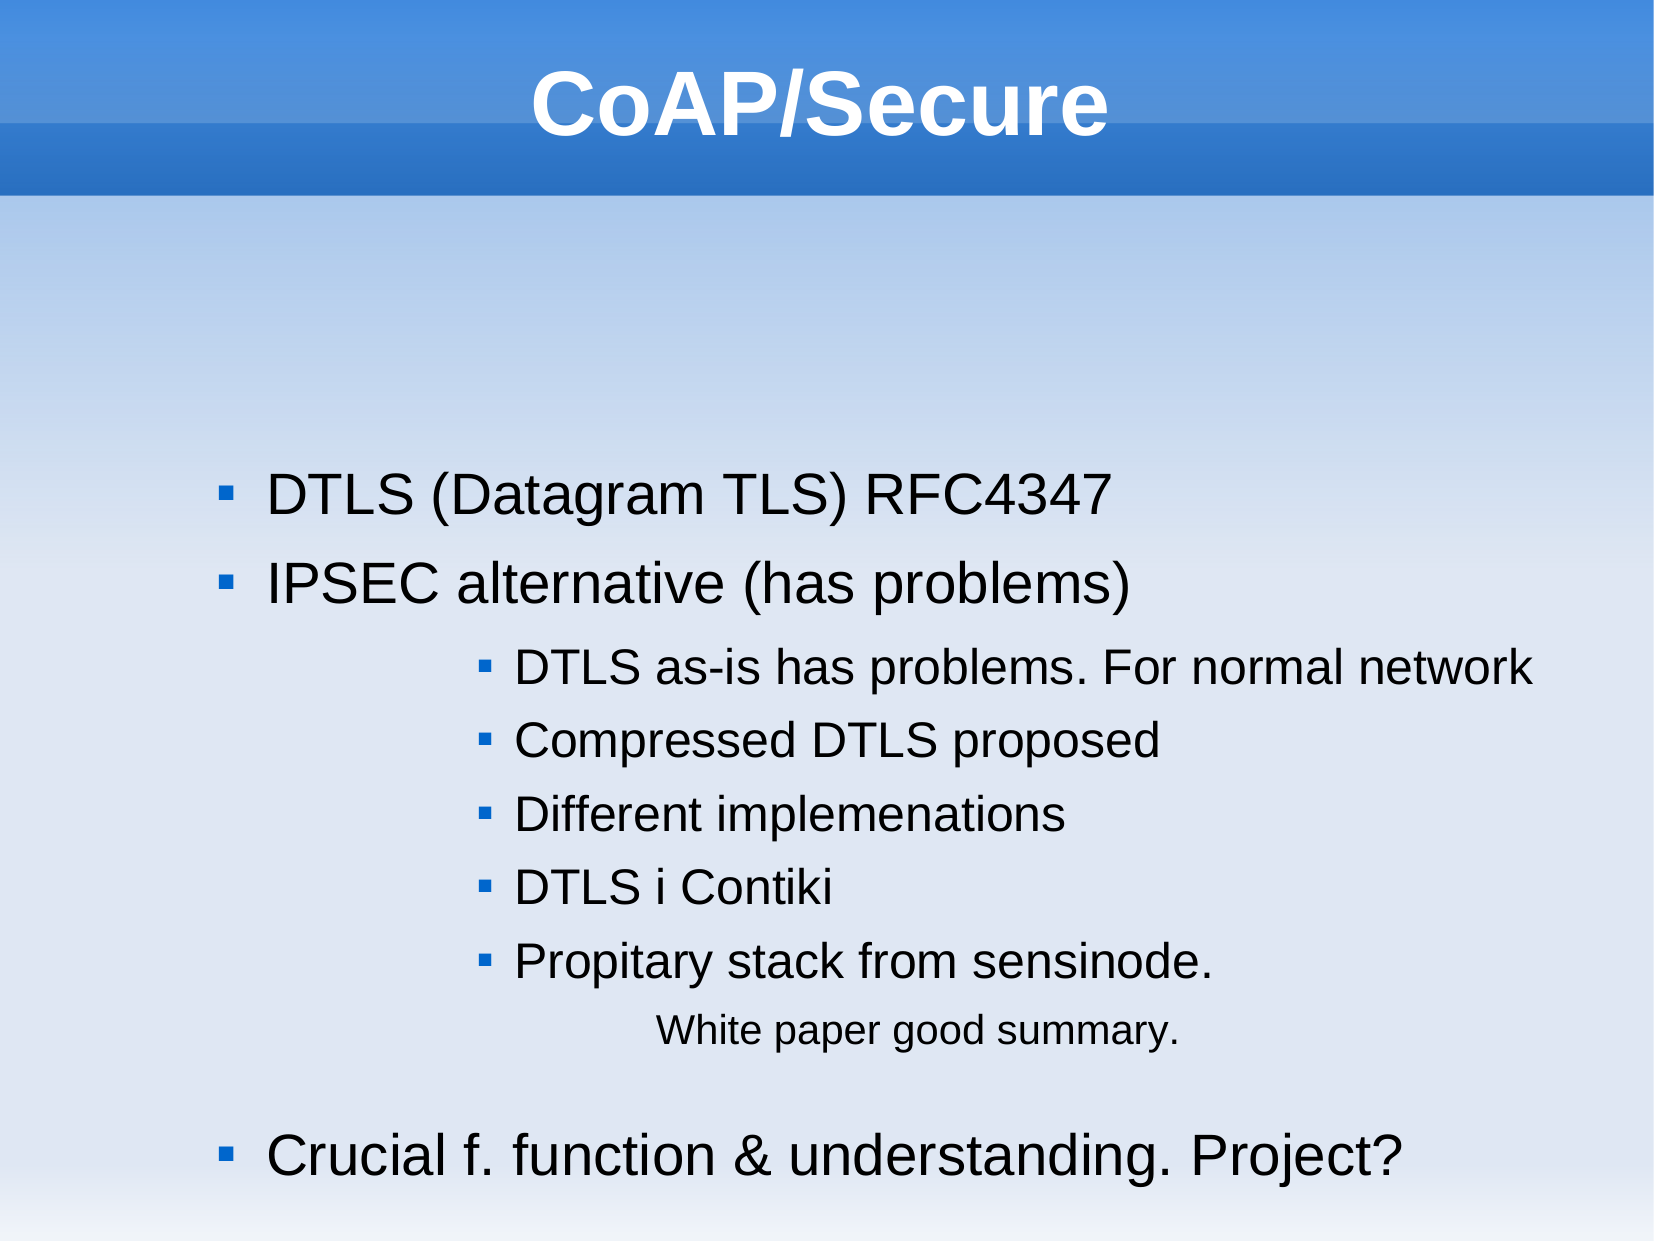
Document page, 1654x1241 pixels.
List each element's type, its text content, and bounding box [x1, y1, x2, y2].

list DTLS (Datagram TLS) RFC4347 IPSEC alternative (has problems) DTLS as-is has problems. For normal network Compressed DTLS proposed Different implemenations DTLS i Contiki Propitary stack from sensinode. White paper good summary. Crucial f. function & understanding. Project? [124, 268, 1613, 1189]
picture [0, 0, 1654, 1241]
title CoAP/Secure [76, 0, 1565, 208]
